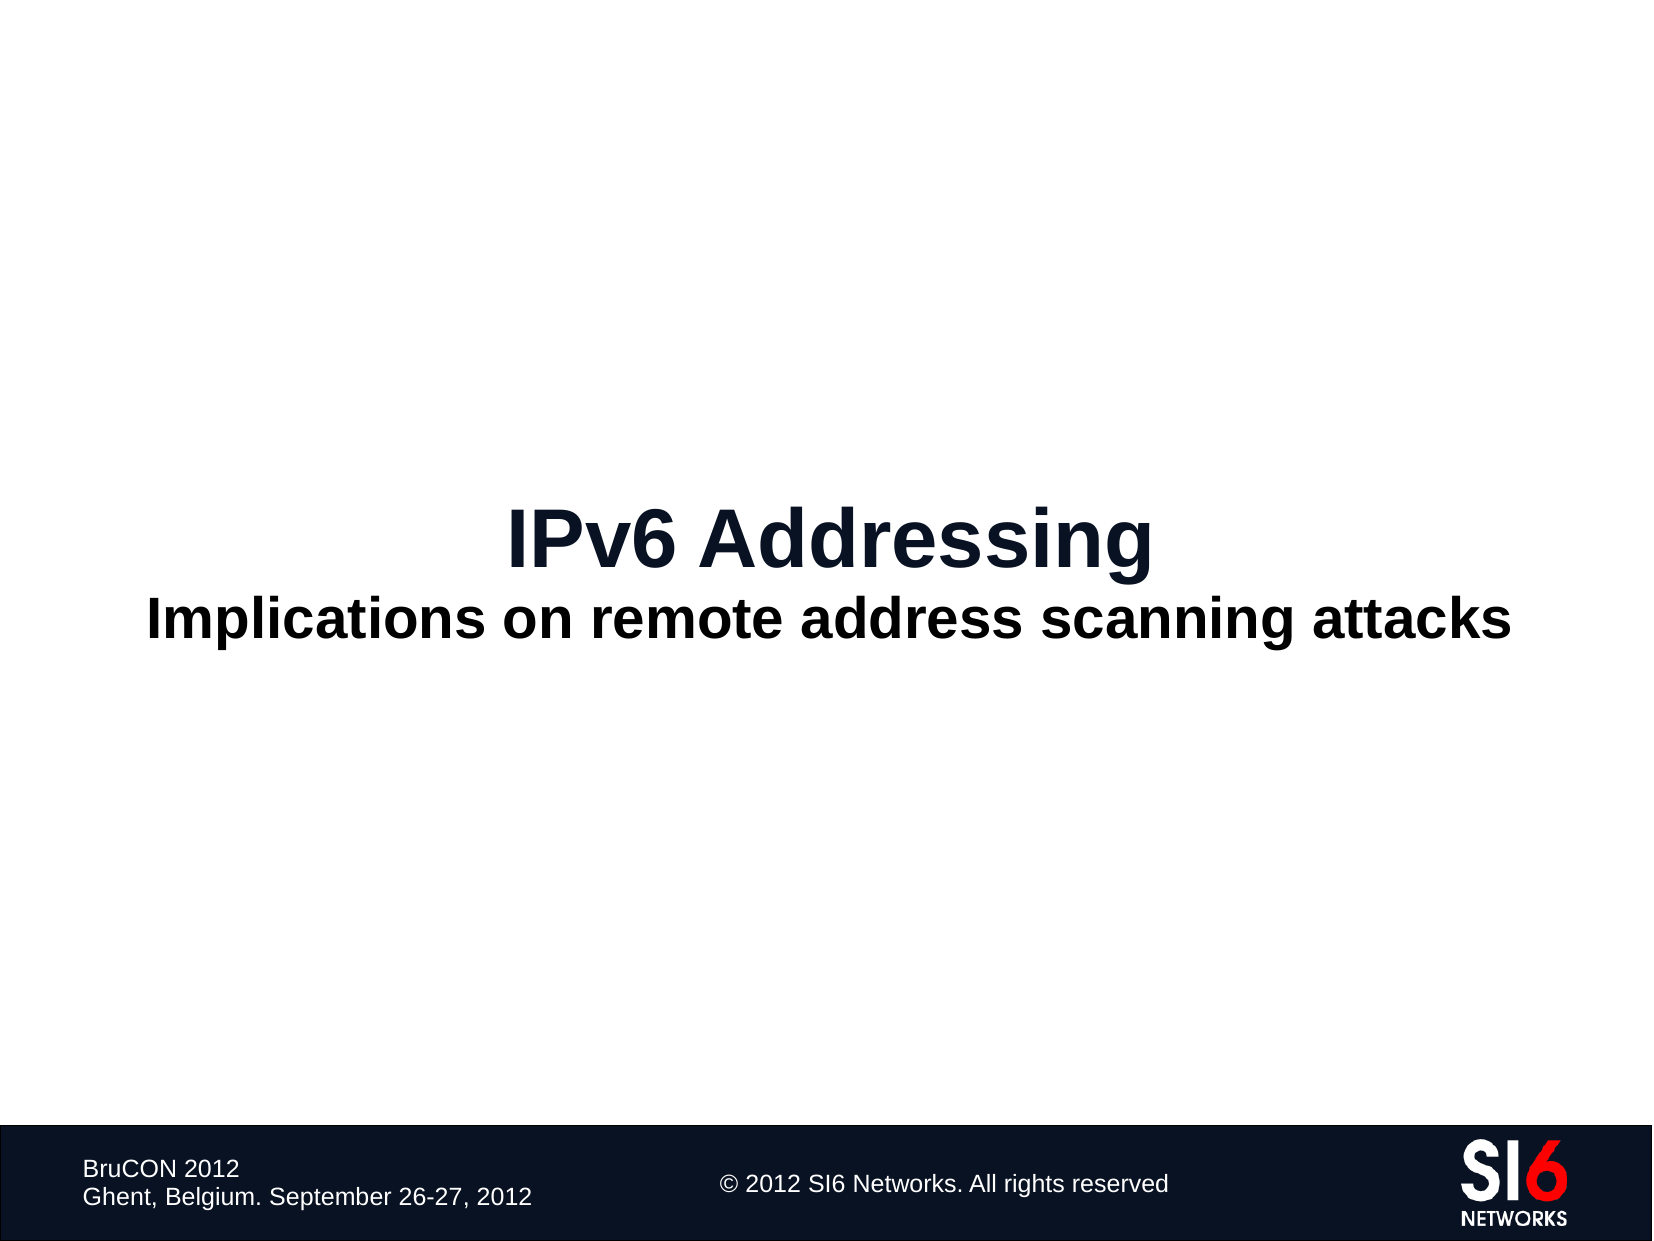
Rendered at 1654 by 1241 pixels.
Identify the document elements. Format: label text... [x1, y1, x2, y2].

picture [1461, 1139, 1567, 1226]
title IPv6 Addressing Implications on remote address scanning attacks [86, 467, 1576, 676]
